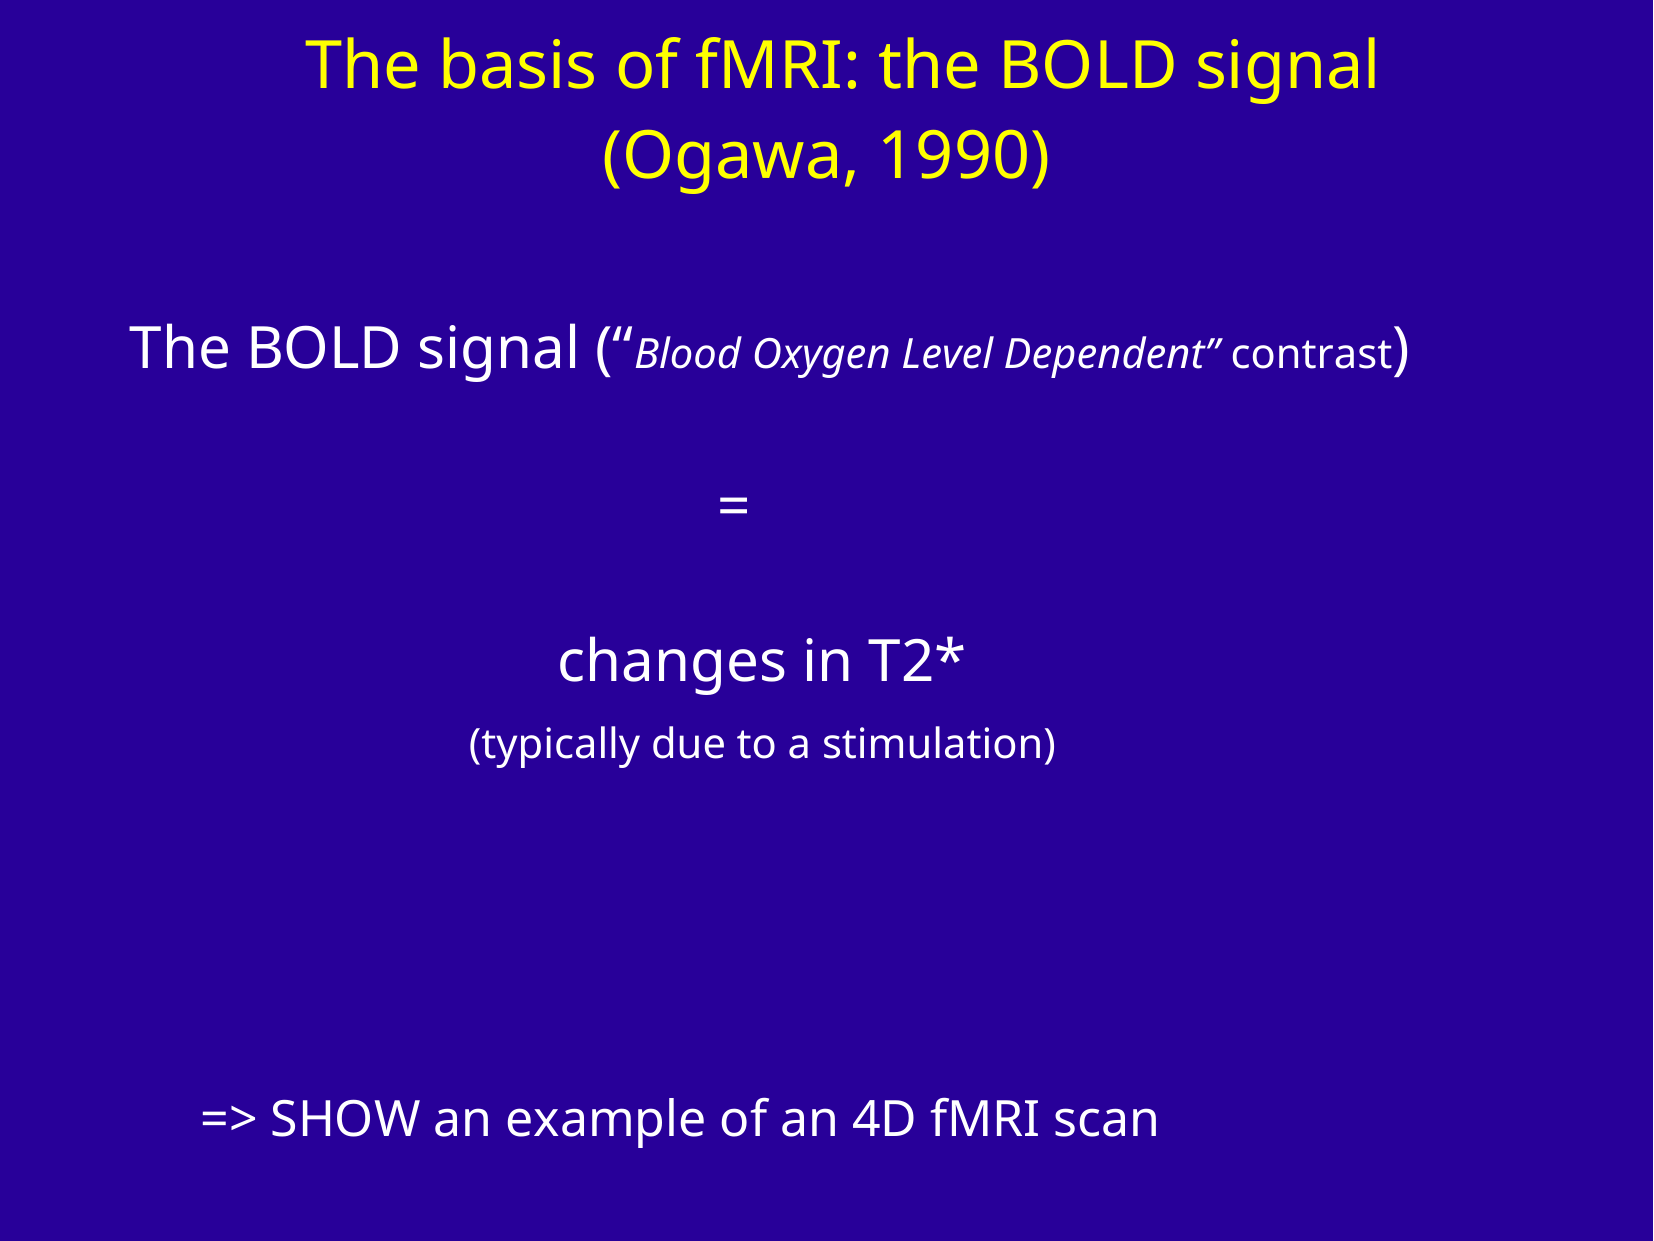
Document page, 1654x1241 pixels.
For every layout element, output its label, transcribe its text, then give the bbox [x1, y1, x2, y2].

title The basis of fMRI: the BOLD signal (Ogawa, 1990) [82, 28, 1571, 278]
list The BOLD signal (“Blood Oxygen Level Dependent” contrast) = changes in T2* (typically due to a stimulation) => SHOW an example of an 4D fMRI scan [44, 315, 1653, 1212]
